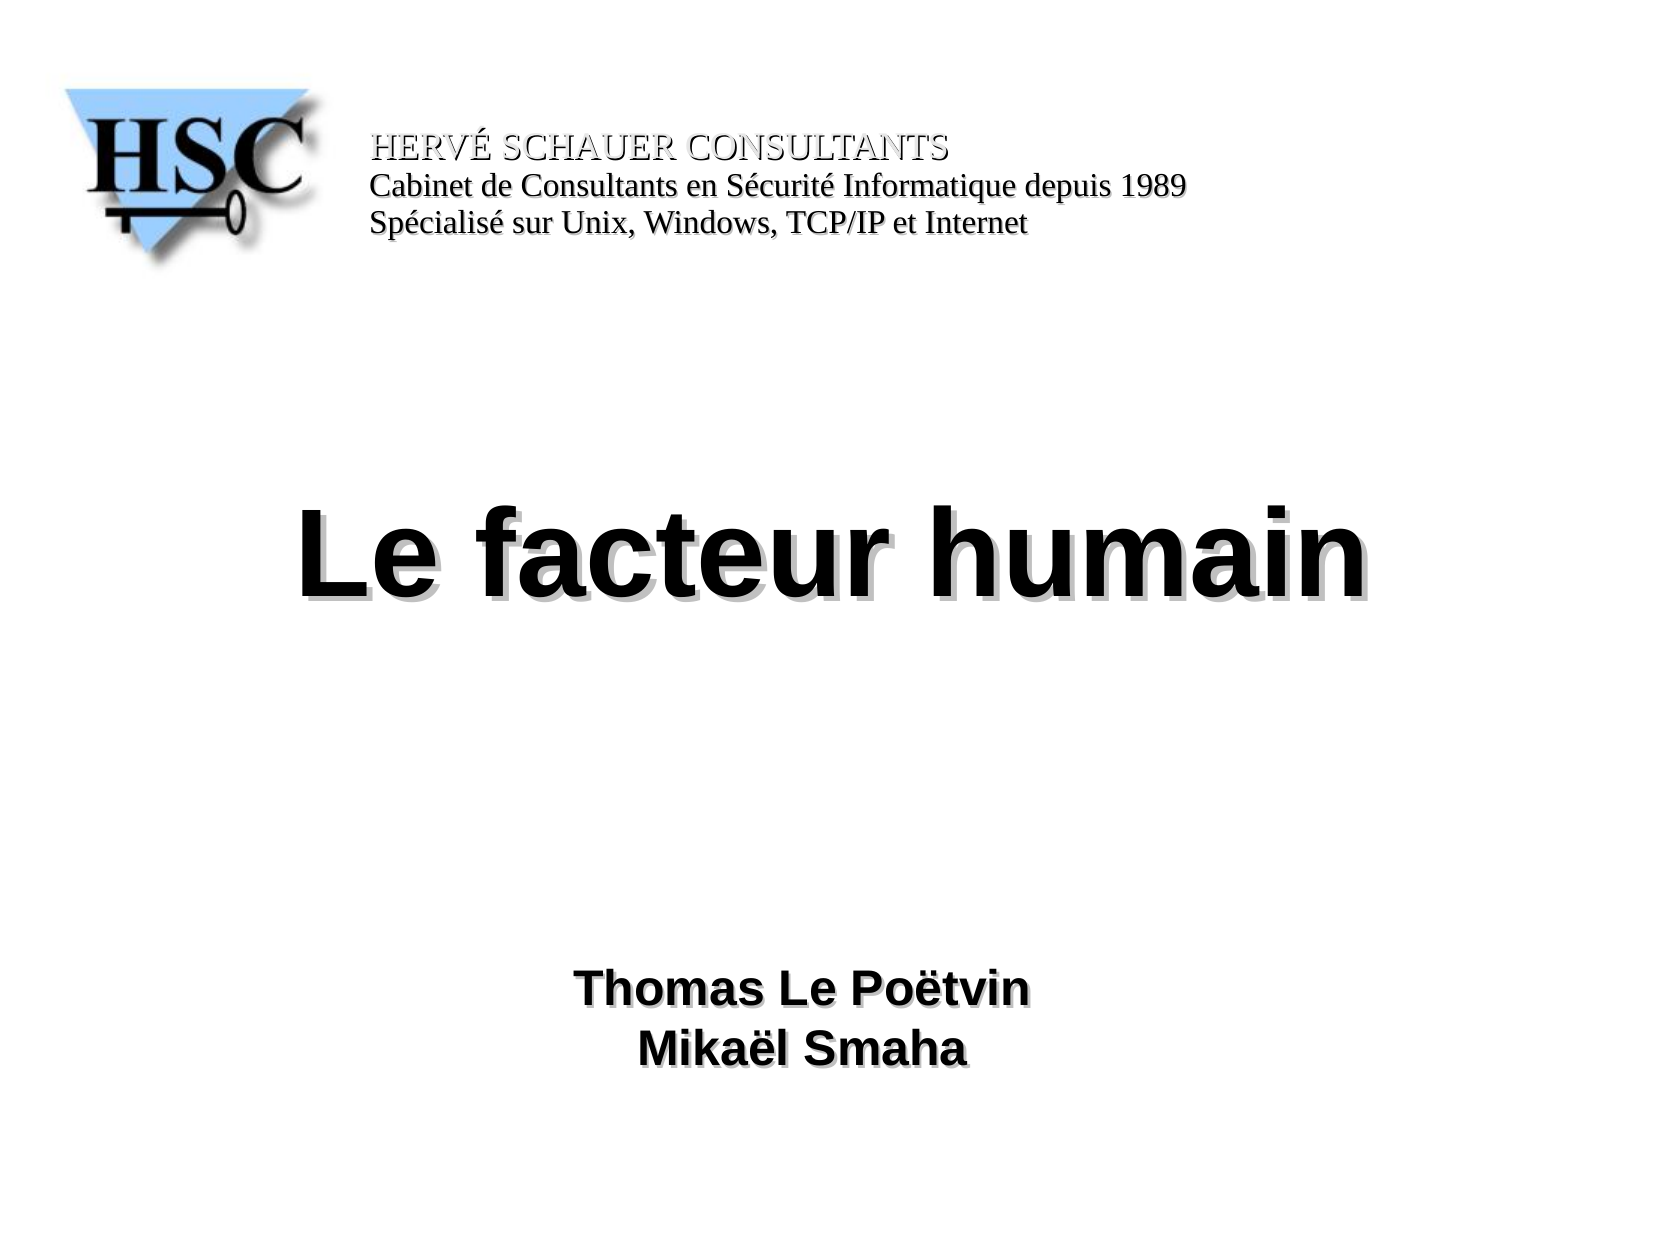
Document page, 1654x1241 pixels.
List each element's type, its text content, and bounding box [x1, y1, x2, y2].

title Thomas Le Poëtvin Mikaël Smaha [5, 912, 1600, 1120]
title Le facteur humain [88, 442, 1577, 650]
